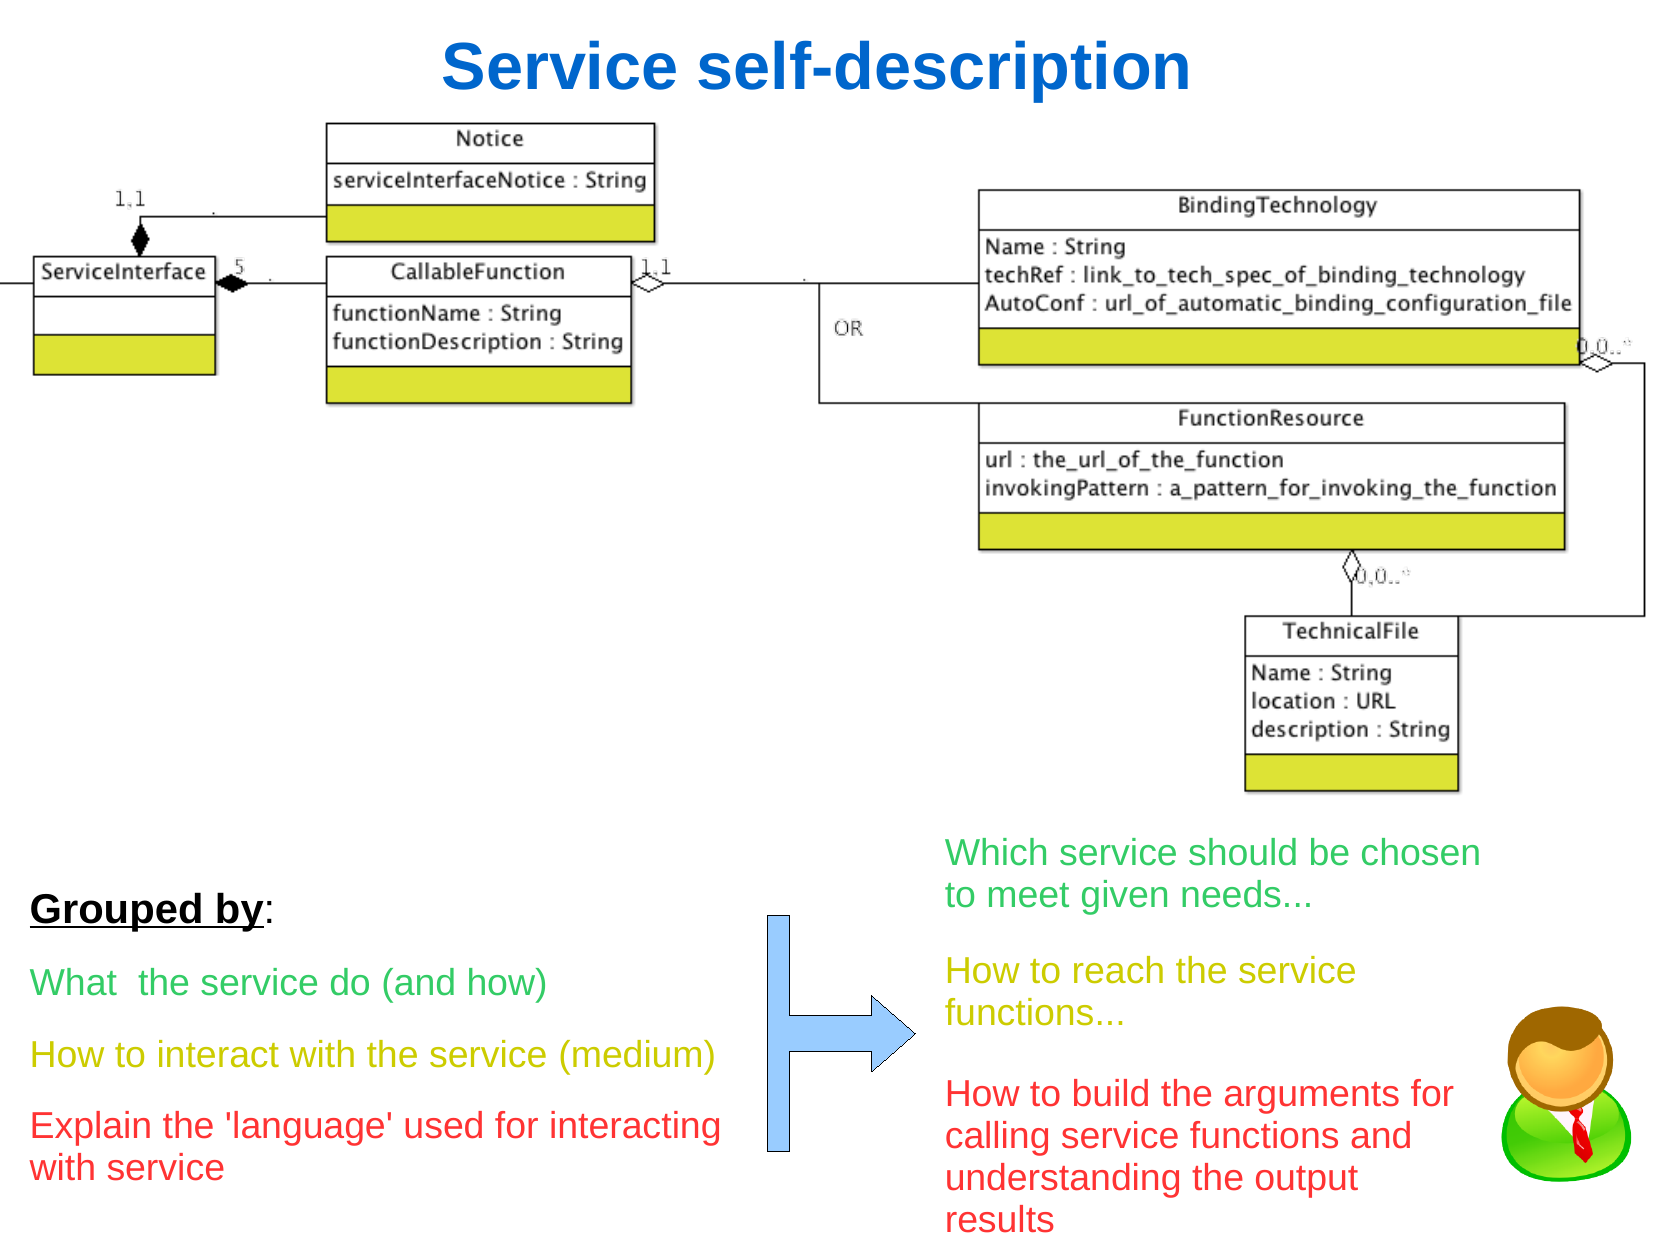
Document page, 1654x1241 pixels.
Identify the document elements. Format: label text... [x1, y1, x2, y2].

text_box [767, 915, 916, 1152]
text_box How to reach the service functions... [944, 949, 1452, 1034]
list Grouped by: What the service do (and how) How to interact with the service (medium) Explain the 'language' used for interacting with service [29, 885, 768, 1189]
text_box How to build the arguments for calling service functions and understanding the output results [944, 1072, 1476, 1241]
text_box Which service should be chosen to meet given needs... [944, 831, 1507, 916]
picture [0, 118, 1654, 807]
title Service self-description [88, 0, 1565, 118]
picture [1478, 1006, 1654, 1182]
